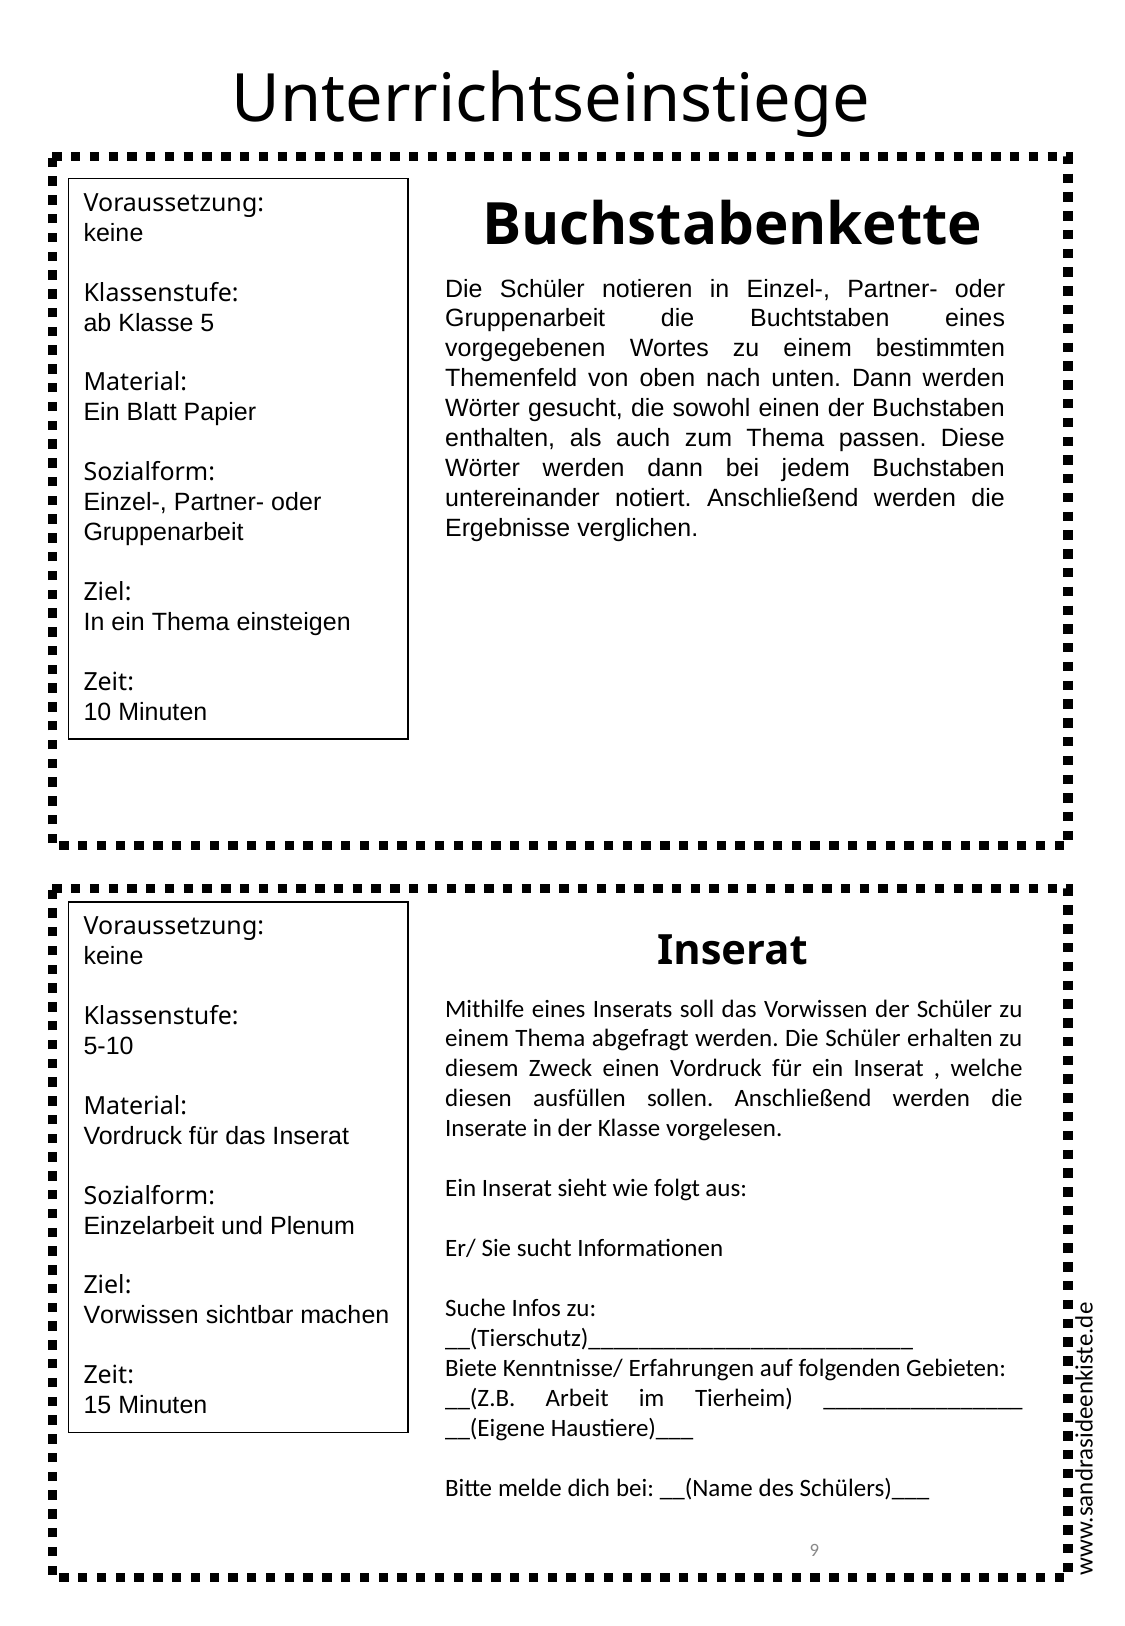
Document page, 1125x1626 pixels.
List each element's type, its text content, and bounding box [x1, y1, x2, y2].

text_box Unterrichtseinstiege [52, 47, 1069, 144]
text_box Inserat [410, 915, 1055, 982]
text_box Voraussetzung: keine Klassenstufe: ab Klasse 5 Material: Ein Blatt Papier Sozialform: Einzel-, Partner- oder Gruppenarbeit Ziel: In ein Thema einsteigen Zeit: 10 Minuten [68, 178, 409, 740]
text_box Die Schüler notieren in Einzel-, Partner- oder Gruppenarbeit die Buchtstaben eines vorgegebenen Wortes zu einem bestimmten Themenfeld von oben nach unten. Dann werden Wörter gesucht, die sowohl einen der Buchstaben enthalten, als auch zum Thema passen. Diese Wörter werden dann bei jedem Buchstaben untereinander notiert. Anschließend werden die Ergebnisse verglichen. [430, 264, 1039, 550]
text_box www.sandrasideenkiste.de [1059, 1074, 1106, 1591]
text_box Voraussetzung: keine Klassenstufe: 5-10 Material: Vordruck für das Inserat Sozialform: Einzelarbeit und Plenum Ziel: Vorwissen sichtbar machen Zeit: 15 Minuten [68, 902, 409, 1433]
text_box Buchstabenkette [410, 178, 1055, 265]
text_box [794, 1506, 1048, 1593]
text_box Mithilfe eines Inserats soll das Vorwissen der Schüler zu einem Thema abgefragt werden. Die Schüler erhalten zu diesem Zweck einen Vordruck für ein Inserat , welche diesen ausfüllen sollen. Anschließend werden die Inserate in der Klasse vorgelesen. Ein Inserat sieht wie folgt aus: Er/ Sie sucht Informationen Suche Infos zu: __(Tierschutz)__________________________ Biete Kenntnisse/ Erfahrungen auf folgenden Gebieten: __(Z.B. Arbeit im Tierheim) ________________ __(Eigene Haustiere)___ Bitte melde dich bei: __(Name des Schülers)___ [430, 984, 1047, 1515]
